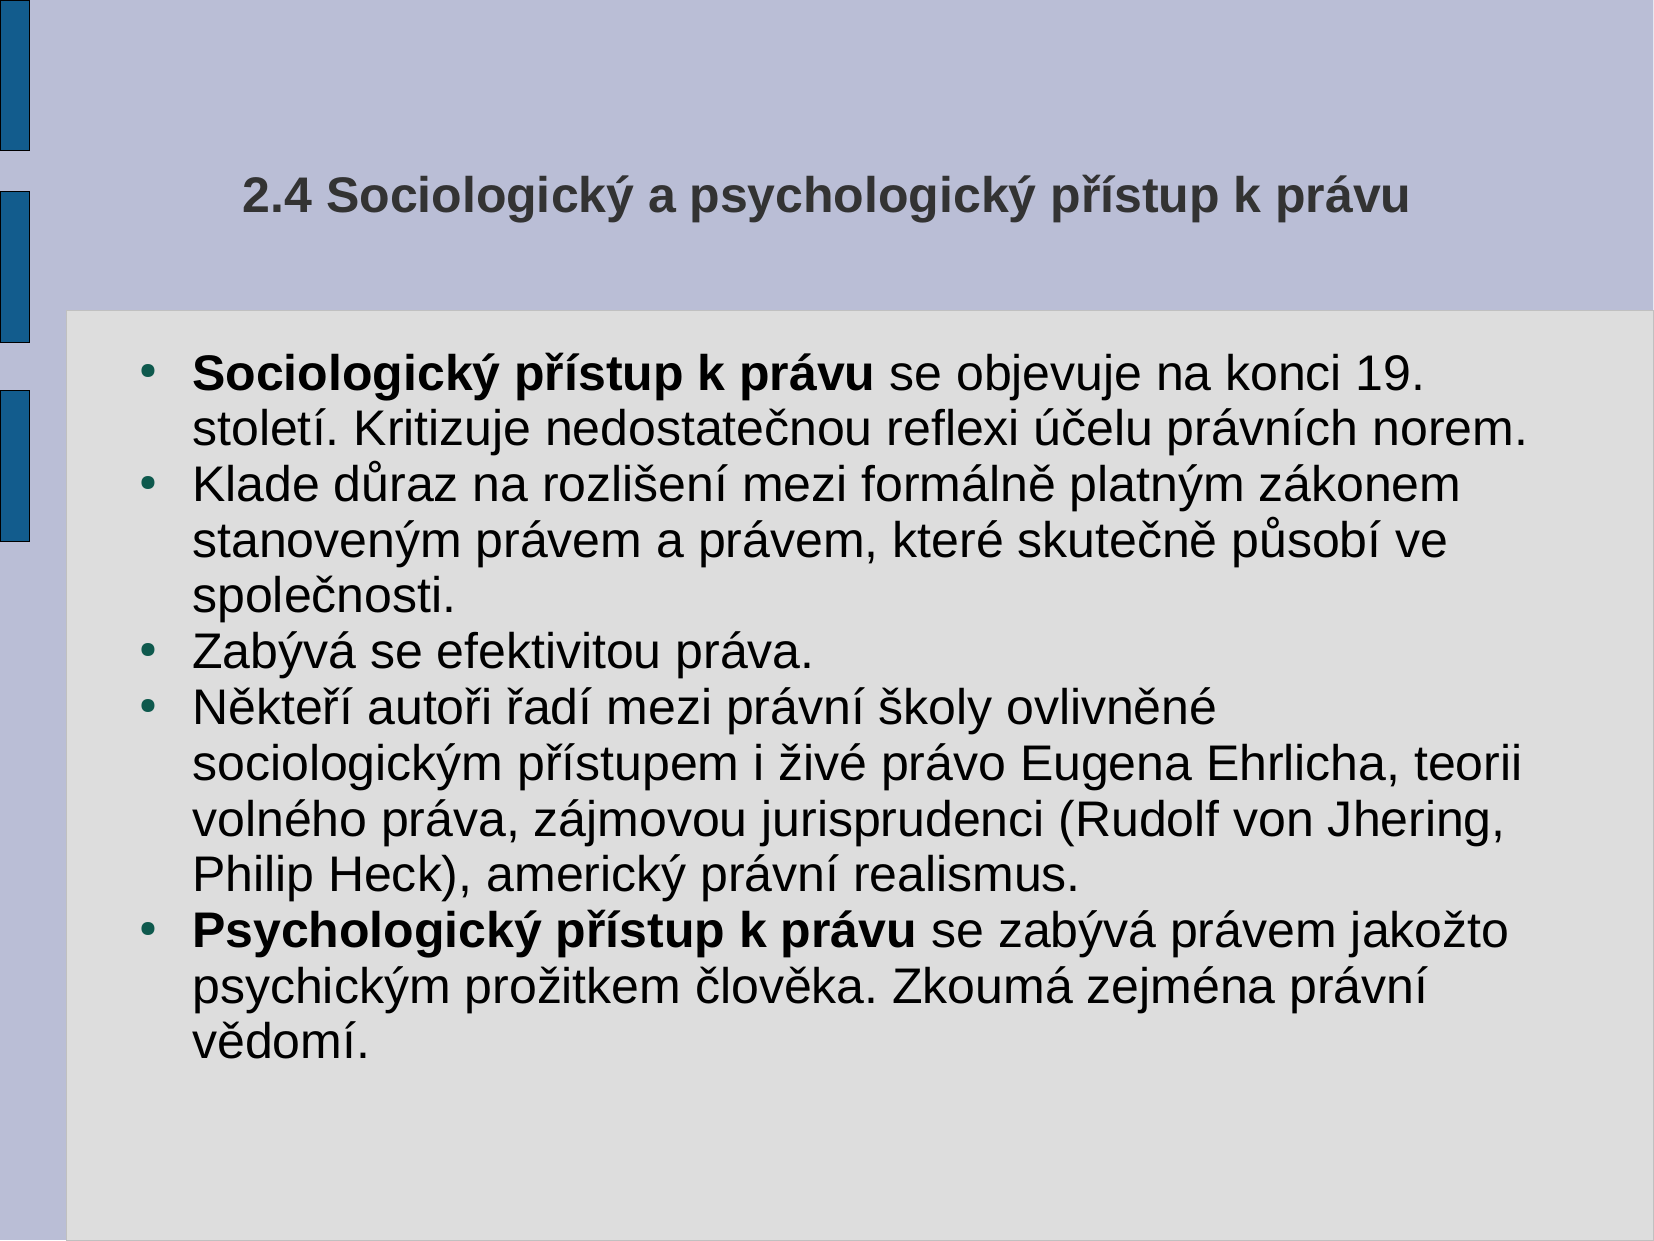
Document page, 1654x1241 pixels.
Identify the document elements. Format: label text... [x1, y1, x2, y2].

title 2.4 Sociologický a psychologický přístup k právu [121, 91, 1534, 299]
list Sociologický přístup k právu se objevuje na konci 19. století. Kritizuje nedostatečnou reflexi účelu právních norem. Klade důraz na rozlišení mezi formálně platným zákonem stanoveným právem a právem, které skutečně působí ve společnosti. Zabývá se efektivitou práva. Někteří autoři řadí mezi právní školy ovlivněné sociologickým přístupem i živé právo Eugena Ehrlicha, teorii volného práva, zájmovou jurisprudenci (Rudolf von Jhering, Philip Heck), americký právní realismus. Psychologický přístup k právu se zabývá právem jakožto psychickým prožitkem člověka. Zkoumá zejména právní vědomí. [121, 344, 1534, 1127]
